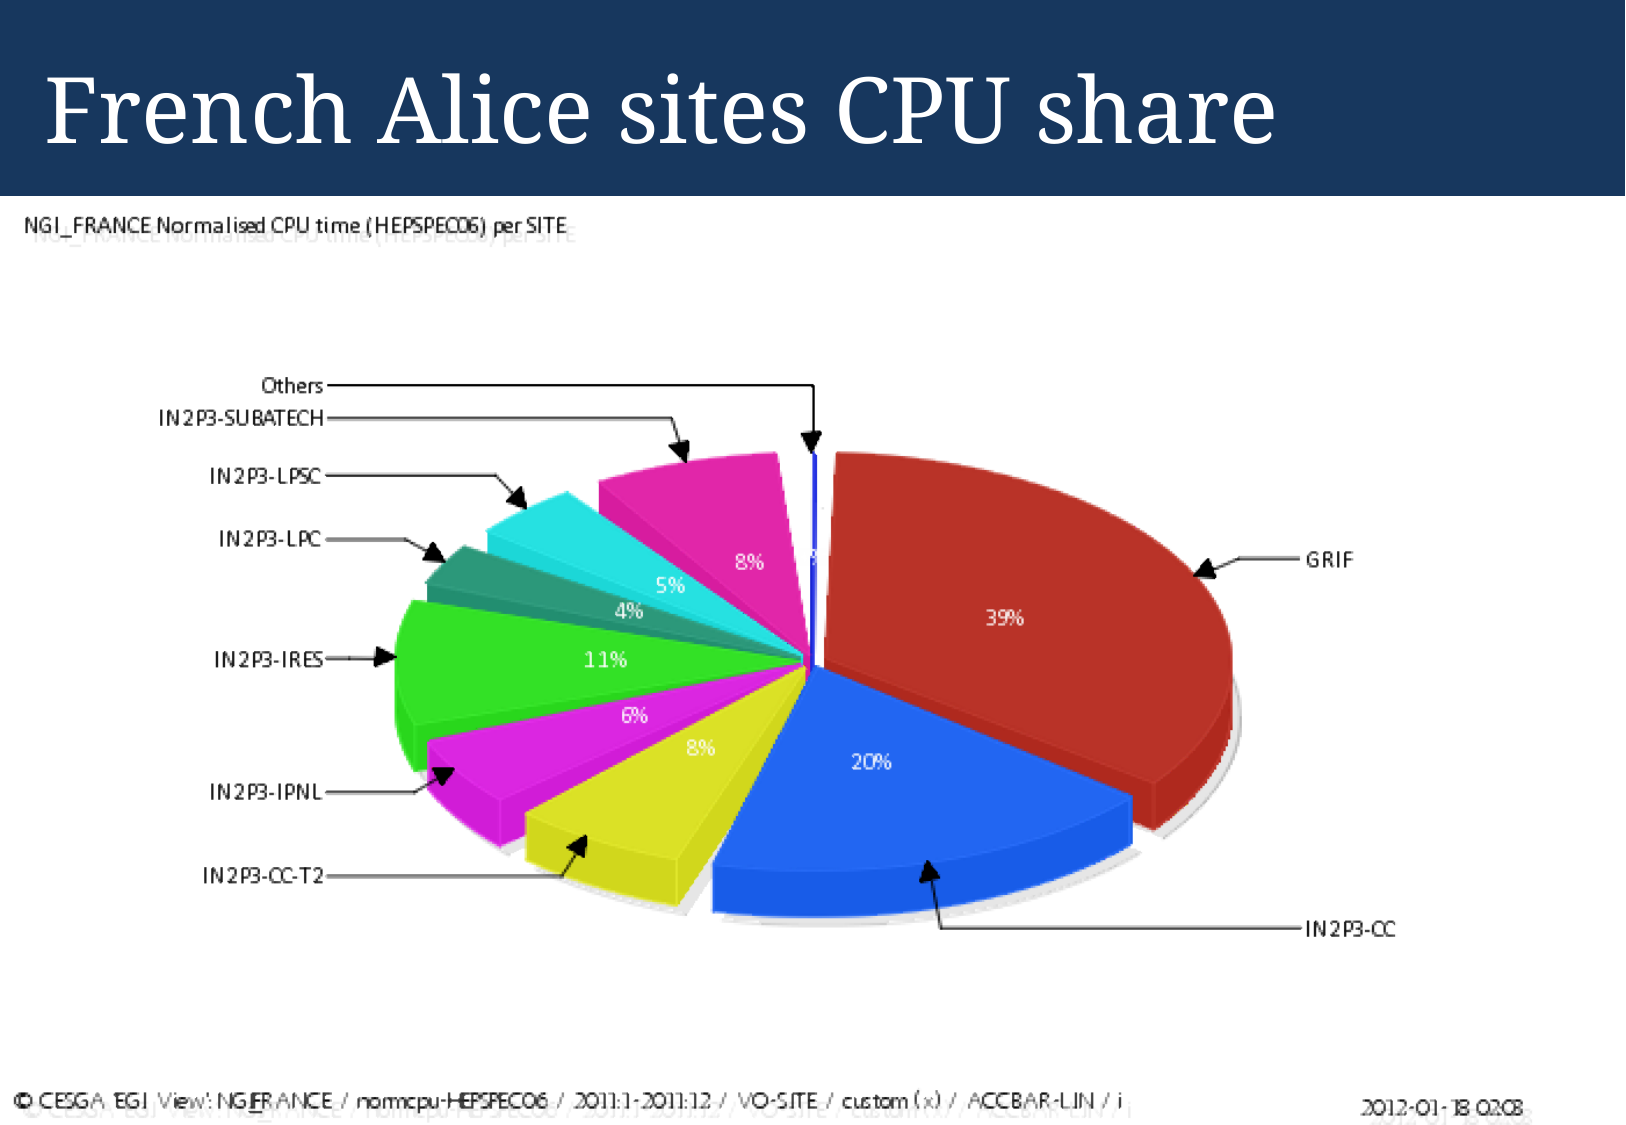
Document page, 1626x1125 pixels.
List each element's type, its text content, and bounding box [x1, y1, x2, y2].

picture [0, 196, 1625, 1125]
title French Alice sites CPU share [44, 50, 1594, 166]
